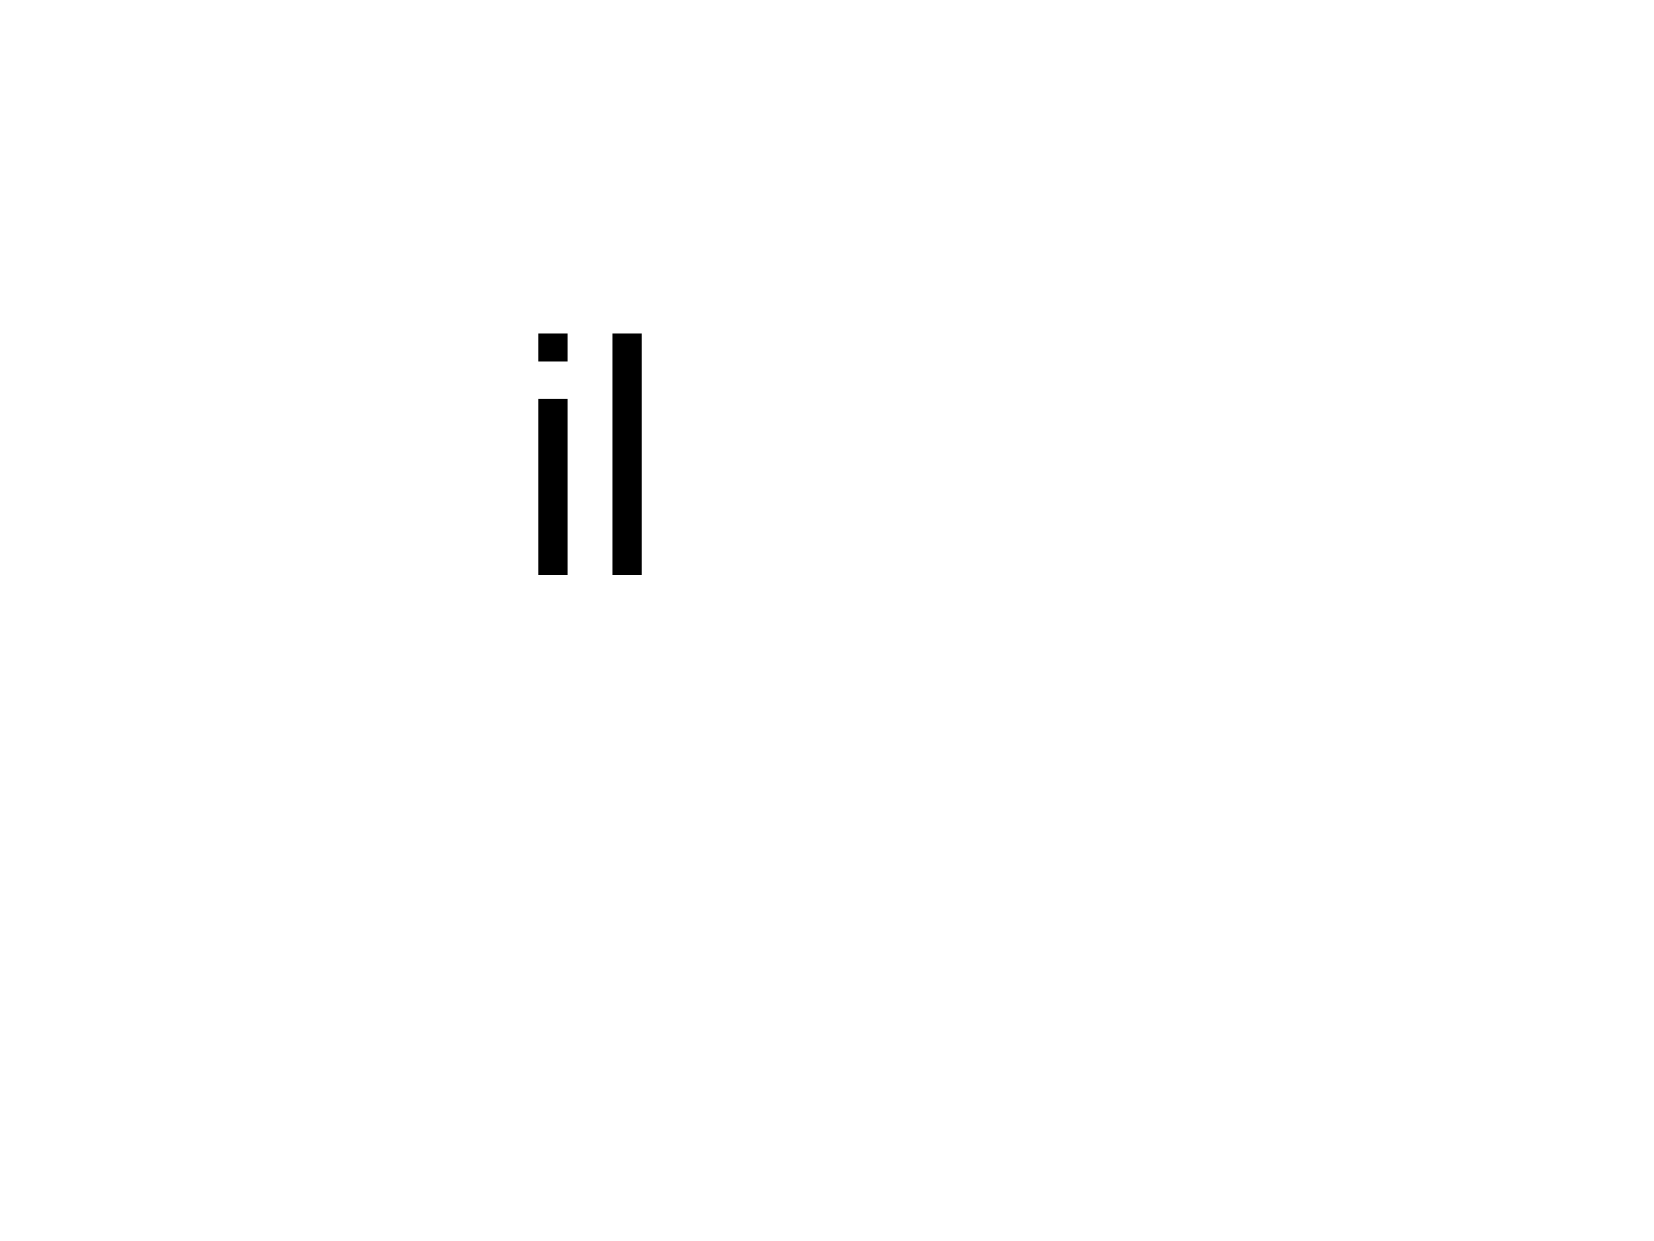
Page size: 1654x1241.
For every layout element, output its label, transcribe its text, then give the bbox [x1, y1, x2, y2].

text_box il [501, 265, 1447, 653]
